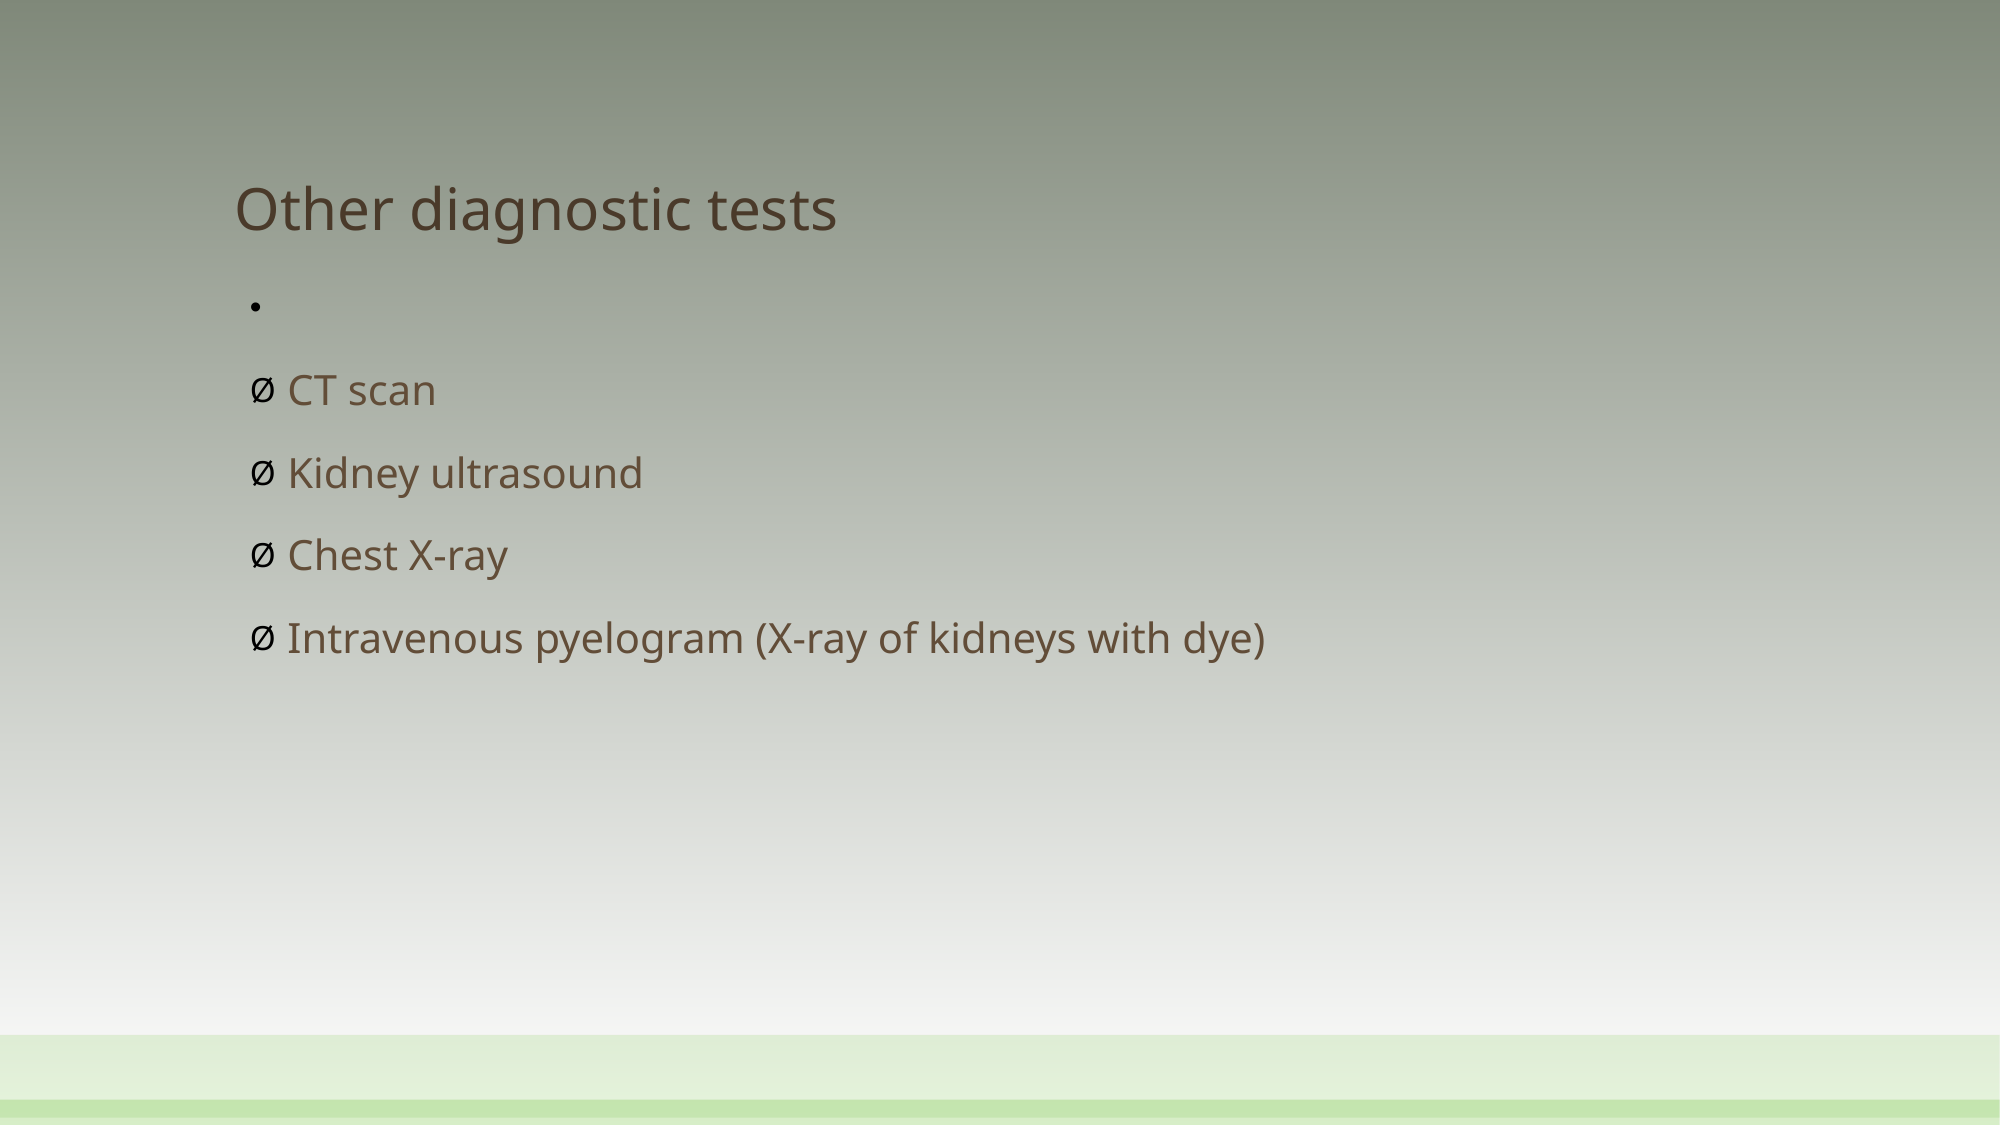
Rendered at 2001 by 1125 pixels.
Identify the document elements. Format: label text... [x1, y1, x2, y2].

list CT scan Kidney ultrasound Chest X-ray Intravenous pyelogram (X-ray of kidneys with dye) [219, 274, 1780, 987]
title Other diagnostic tests [219, 71, 1780, 251]
